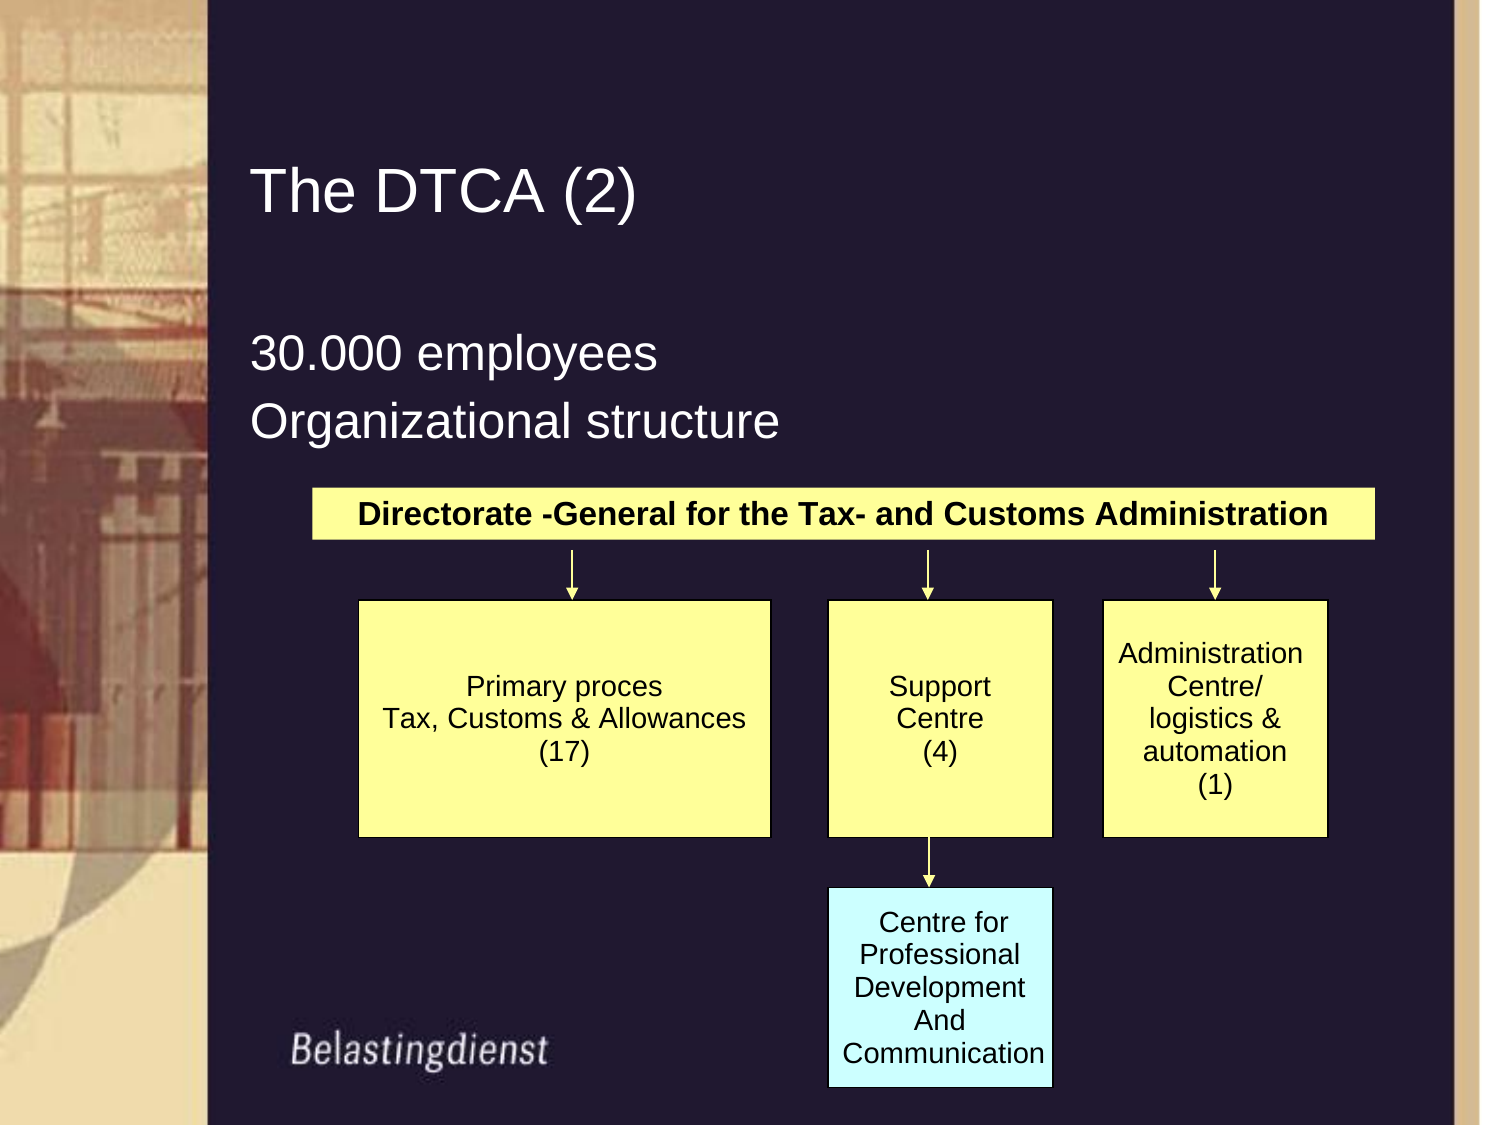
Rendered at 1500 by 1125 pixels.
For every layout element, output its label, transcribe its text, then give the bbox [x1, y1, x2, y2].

text_box Centre for Professional Development And Communication [827, 887, 1053, 1088]
text_box Primary proces Tax, Customs & Allowances (17) [358, 599, 771, 838]
text_box Directorate -General for the Tax- and Customs Administration [312, 487, 1375, 540]
list 30.000 employees Organizational structure [249, 324, 1387, 1000]
text_box Support Centre (4) [827, 599, 1053, 838]
picture [0, 0, 1500, 1125]
text_box Administration Centre/ logistics & automation (1) [1102, 599, 1328, 838]
title The DTCA (2) [249, 99, 1387, 288]
